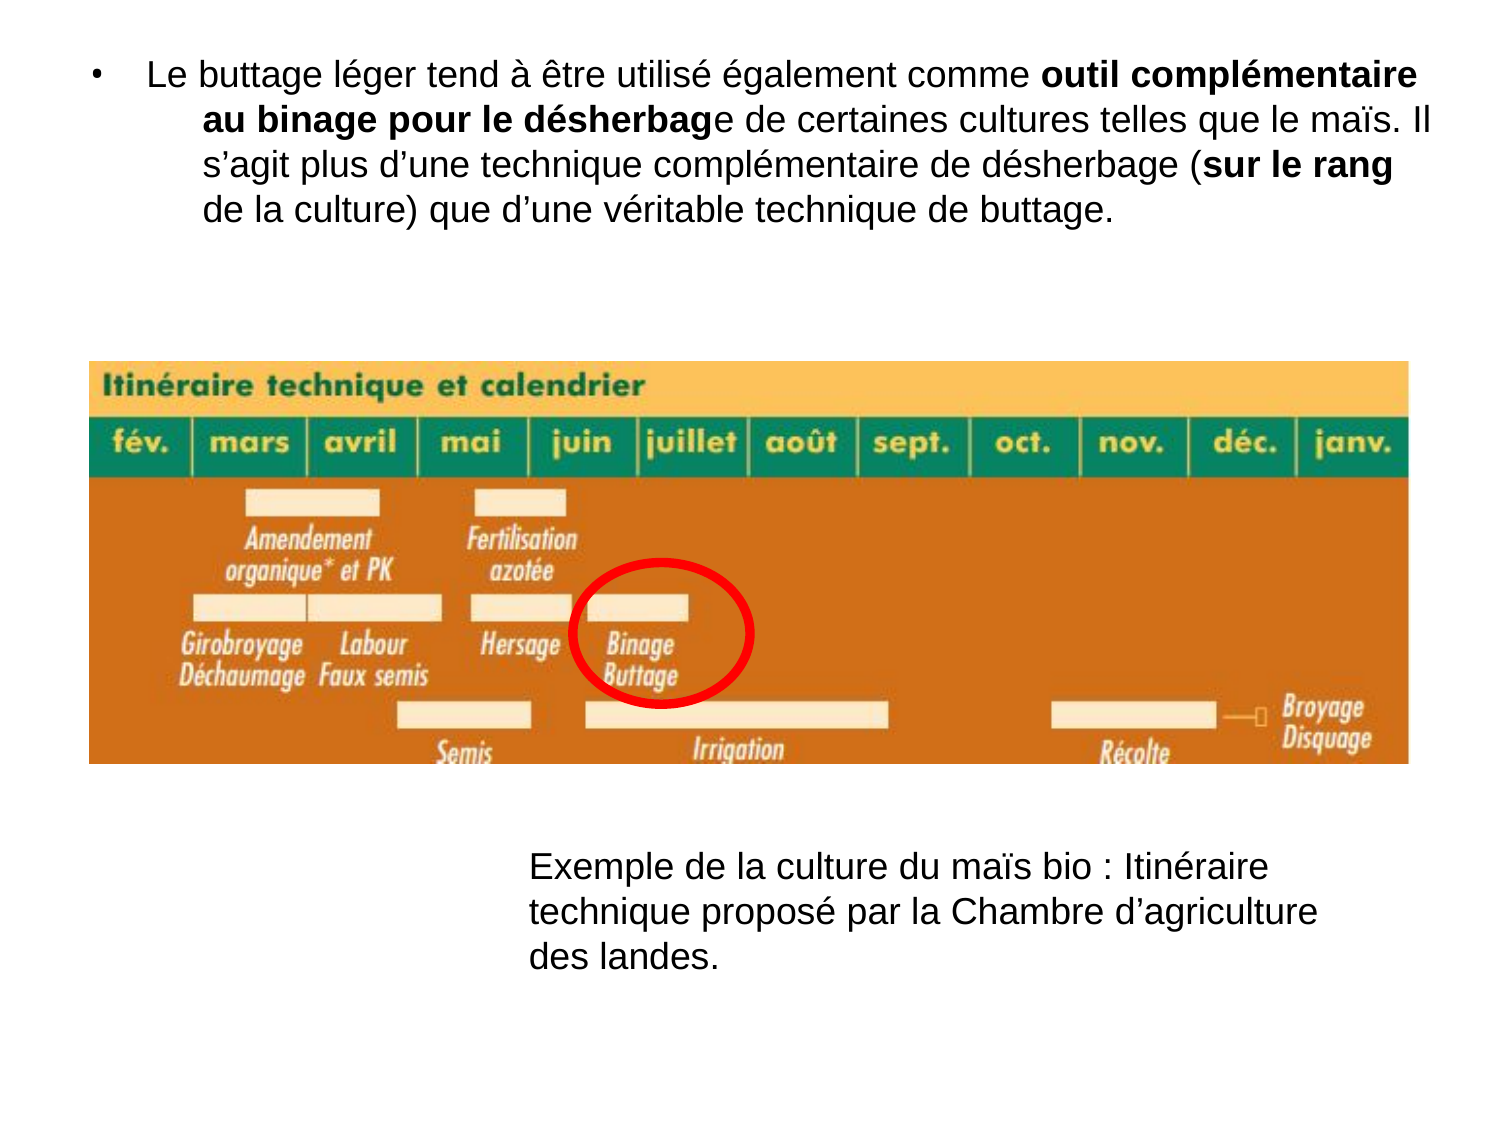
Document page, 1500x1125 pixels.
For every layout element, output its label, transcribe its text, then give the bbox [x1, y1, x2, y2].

list Le buttage léger tend à être utilisé également comme outil complémentaire au binage pour le désherbage de certaines cultures telles que le maïs. Il s’agit plus d’une technique complémentaire de désherbage (sur le rang de la culture) que d’une véritable technique de buttage. [75, 42, 1447, 1005]
picture [89, 361, 1411, 764]
text_box Exemple de la culture du maïs bio : Itinéraire technique proposé par la Chambre d’agriculture des landes. [513, 834, 1388, 985]
